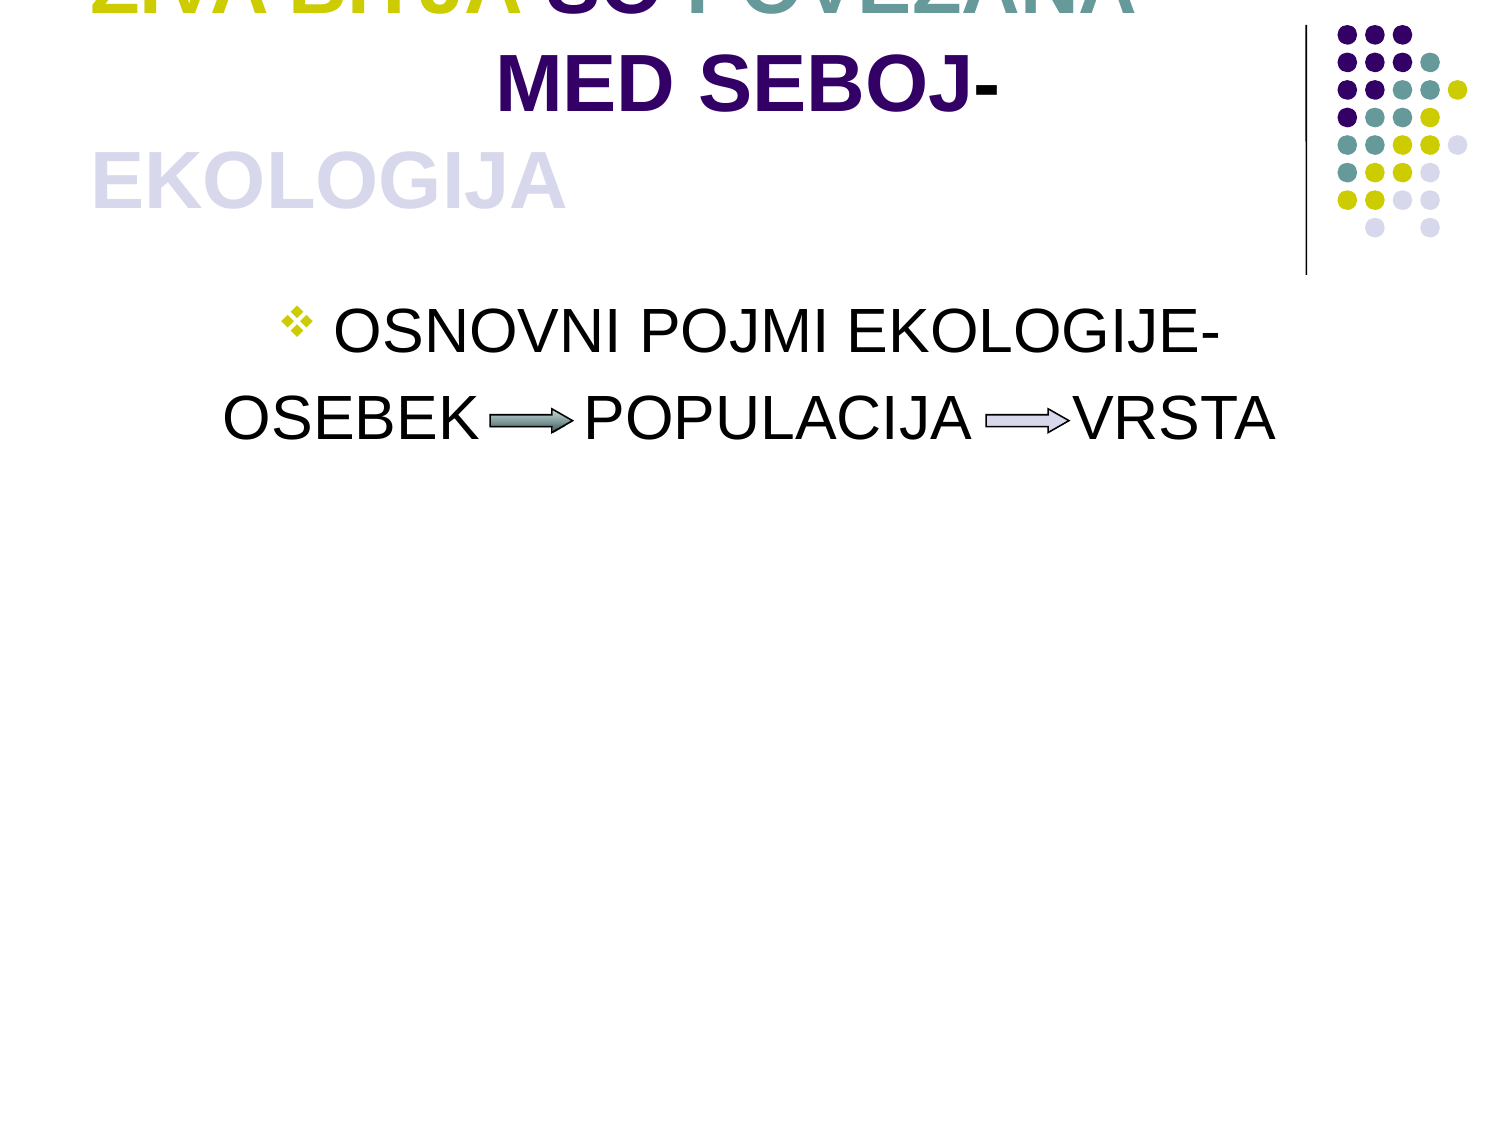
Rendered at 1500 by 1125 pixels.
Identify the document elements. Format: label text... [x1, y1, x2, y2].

text_box [986, 408, 1069, 433]
title ŽIVA BITJA SO POVEZANA MED SEBOJ-EKOLOGIJA [75, 20, 1313, 233]
list OSNOVNI POJMI EKOLOGIJE- OSEBEK POPULACIJA VRSTA [75, 282, 1425, 1006]
text_box [490, 408, 573, 433]
